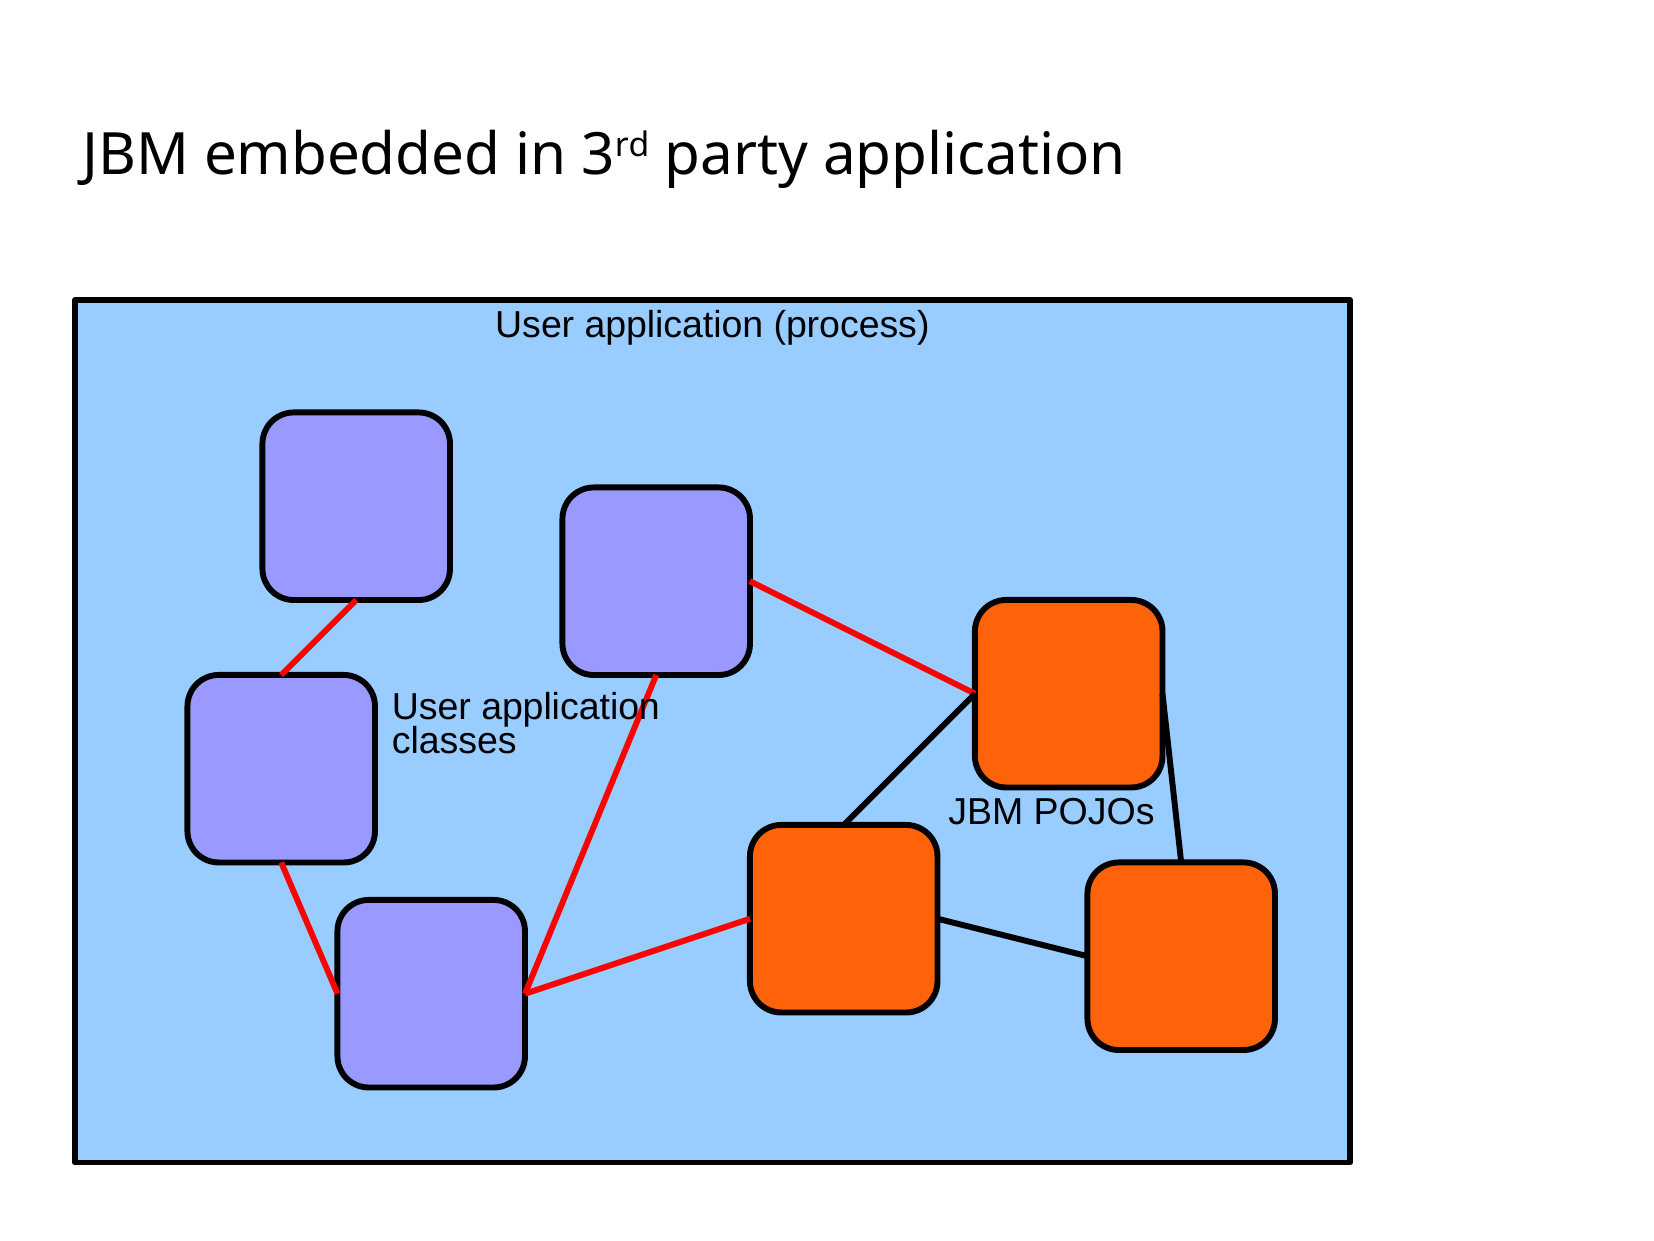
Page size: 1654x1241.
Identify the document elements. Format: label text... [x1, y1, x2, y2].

text_box [187, 674, 376, 863]
text_box [1087, 862, 1276, 1051]
text_box User application (process) [75, 300, 1351, 1163]
text_box User application classes [377, 685, 675, 801]
text_box [262, 412, 451, 601]
text_box [562, 487, 751, 676]
text_box [749, 824, 938, 1013]
text_box [337, 899, 526, 1088]
text_box JBM POJOs [933, 789, 1170, 861]
text_box [974, 599, 1163, 788]
title JBM embedded in 3rd party application [82, 49, 1571, 256]
